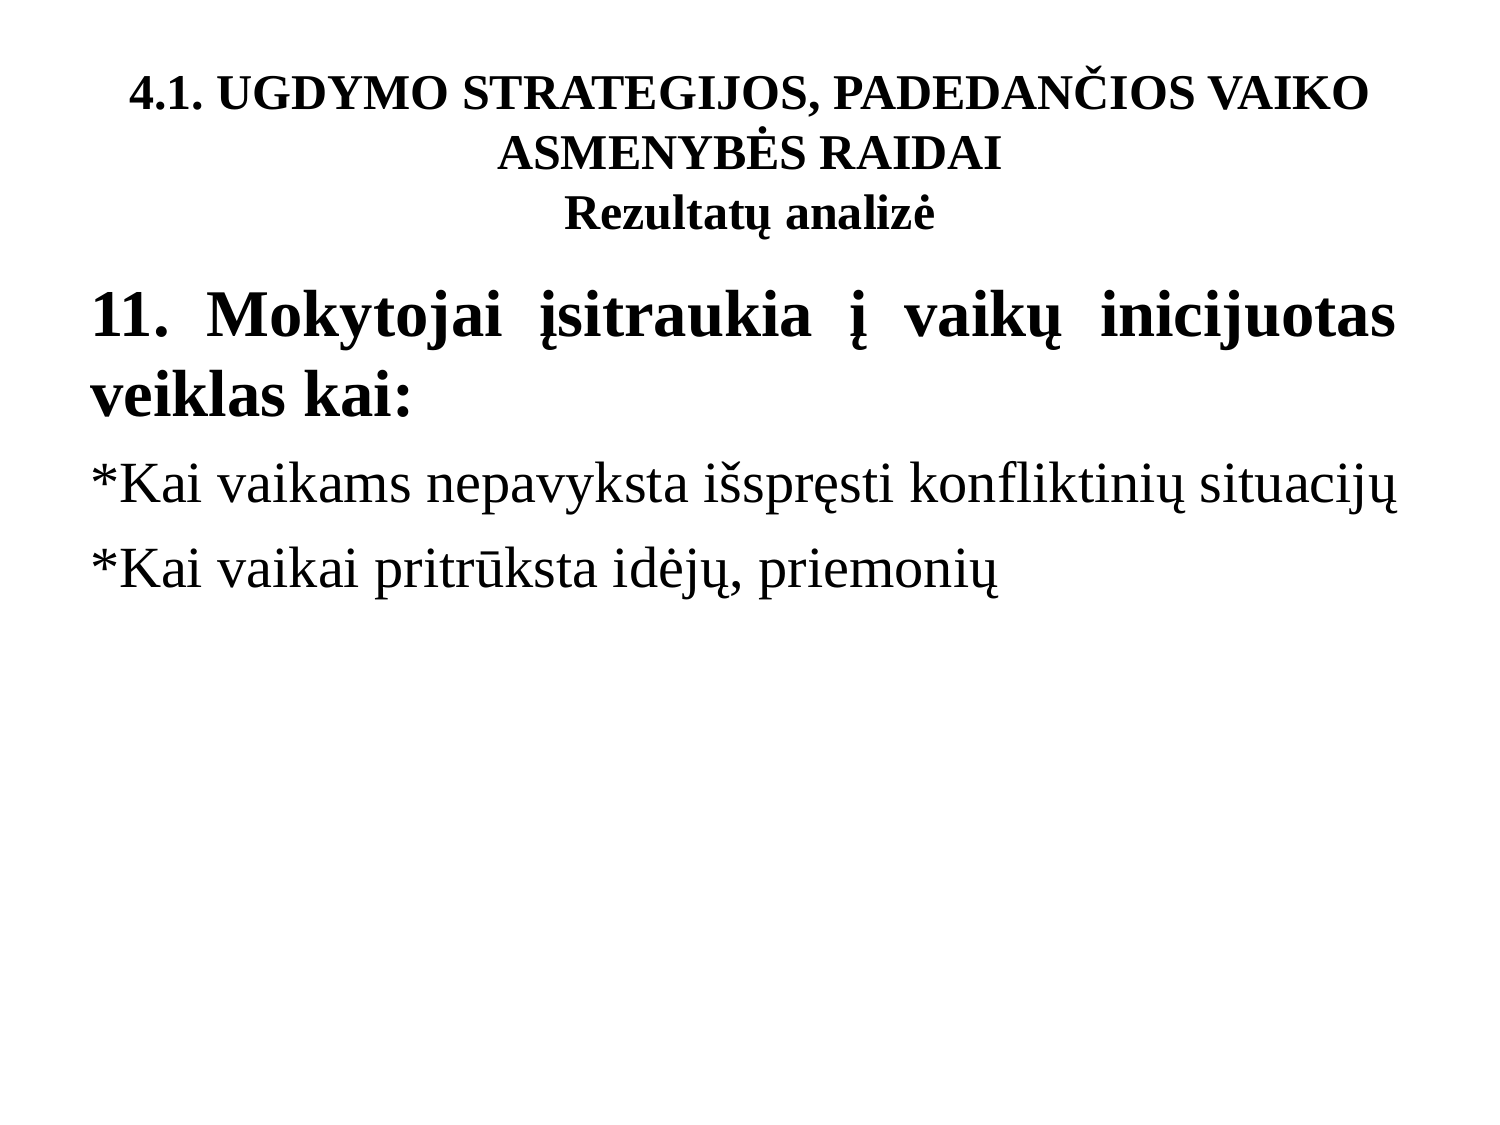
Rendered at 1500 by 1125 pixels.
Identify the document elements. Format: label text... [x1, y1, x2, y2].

title 4.1. UGDYMO STRATEGIJOS, PADEDANČIOS VAIKO ASMENYBĖS RAIDAI Rezultatų analizė [75, 45, 1426, 262]
list 11. Mokytojai įsitraukia į vaikų inicijuotas veiklas kai: *Kai vaikams nepavyksta išspręsti konfliktinių situacijų *Kai vaikai pritrūksta idėjų, priemonių [75, 262, 1426, 1005]
